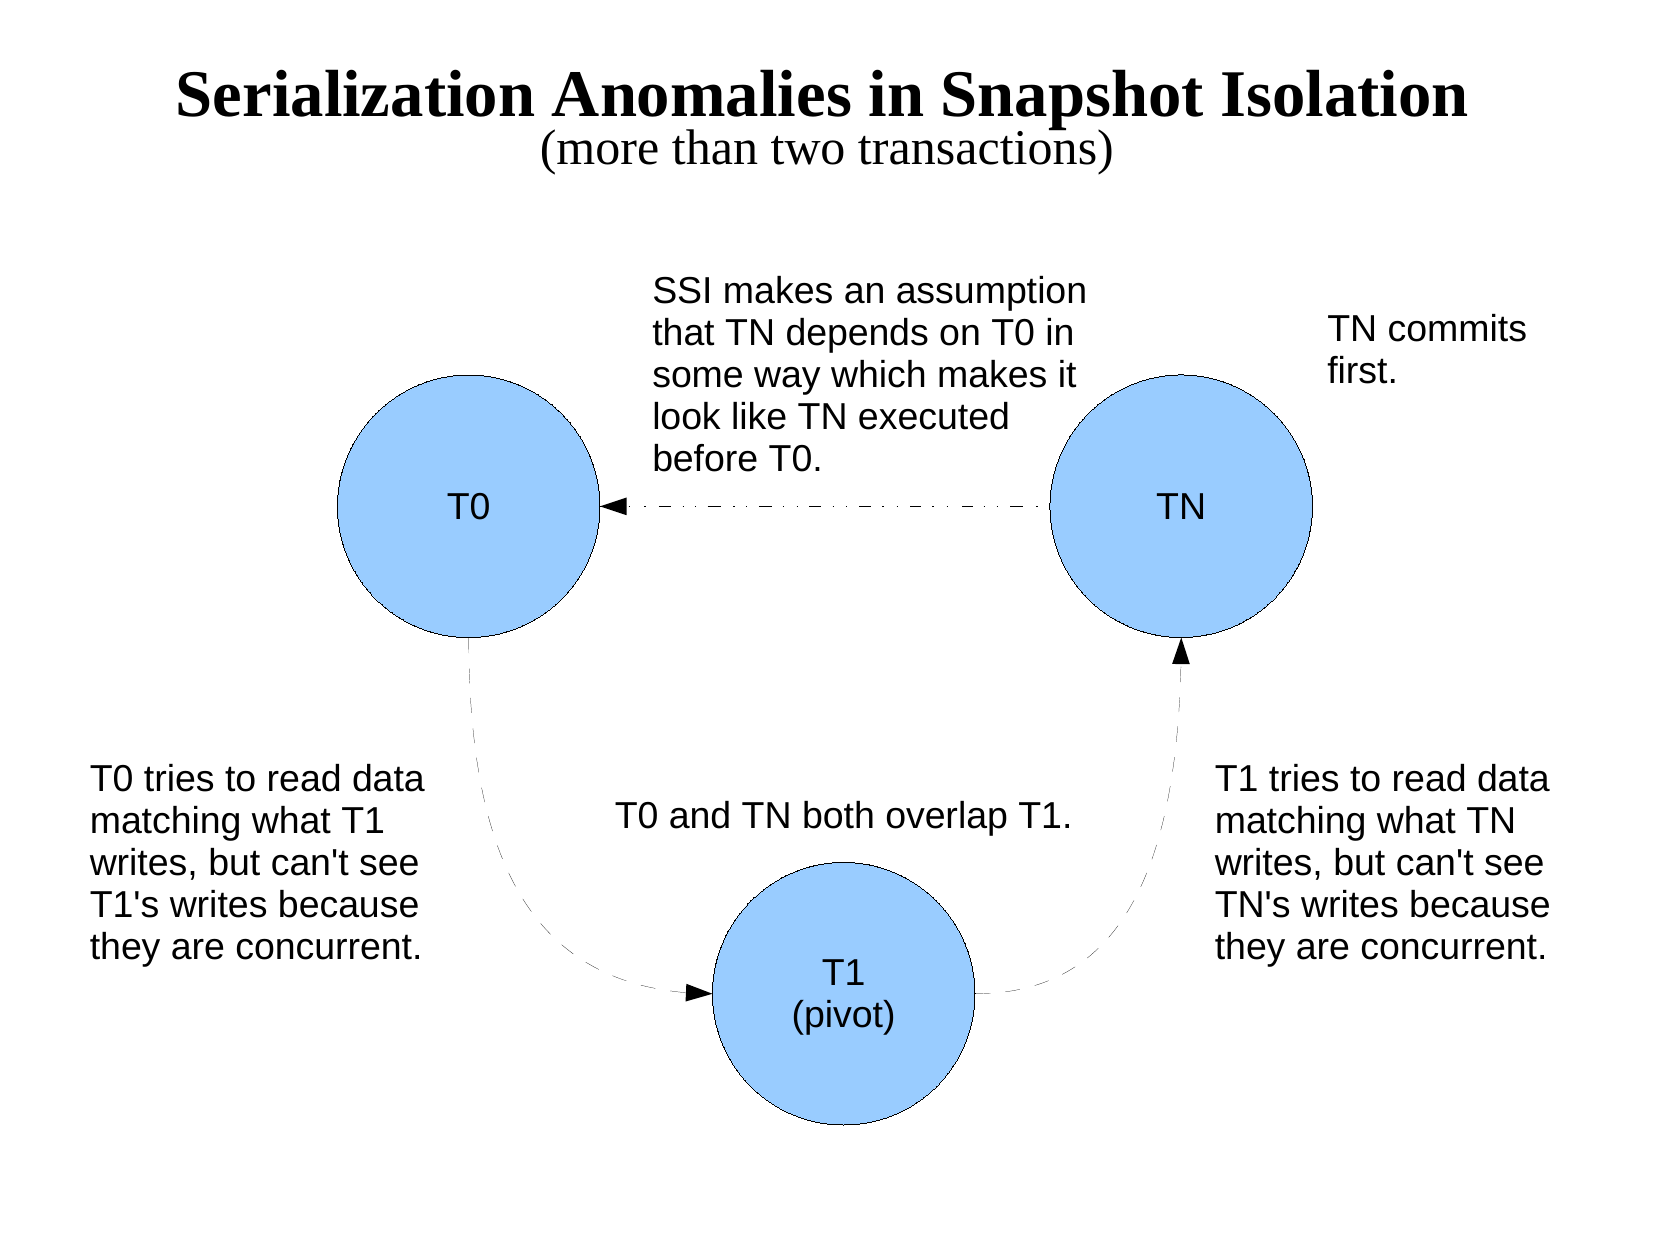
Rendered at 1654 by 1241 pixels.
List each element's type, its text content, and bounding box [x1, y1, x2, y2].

text_box T0 and TN both overlap T1. [600, 787, 1088, 887]
text_box T0 tries to read data matching what T1 writes, but can't see T1's writes because they are concurrent. [75, 750, 451, 976]
text_box T0 [337, 375, 600, 638]
text_box TN commits first. [1312, 300, 1613, 399]
text_box SSI makes an assumption that TN depends on T0 in some way which makes it look like TN executed before T0. [637, 262, 1126, 488]
text_box TN [1049, 374, 1313, 638]
text_box T1 tries to read data matching what TN writes, but can't see TN's writes because they are concurrent. [1200, 750, 1576, 976]
title Serialization Anomalies in Snapshot Isolation [112, 37, 1535, 151]
text_box (more than two transactions) [525, 112, 1163, 188]
text_box T1 (pivot) [712, 887, 975, 1126]
